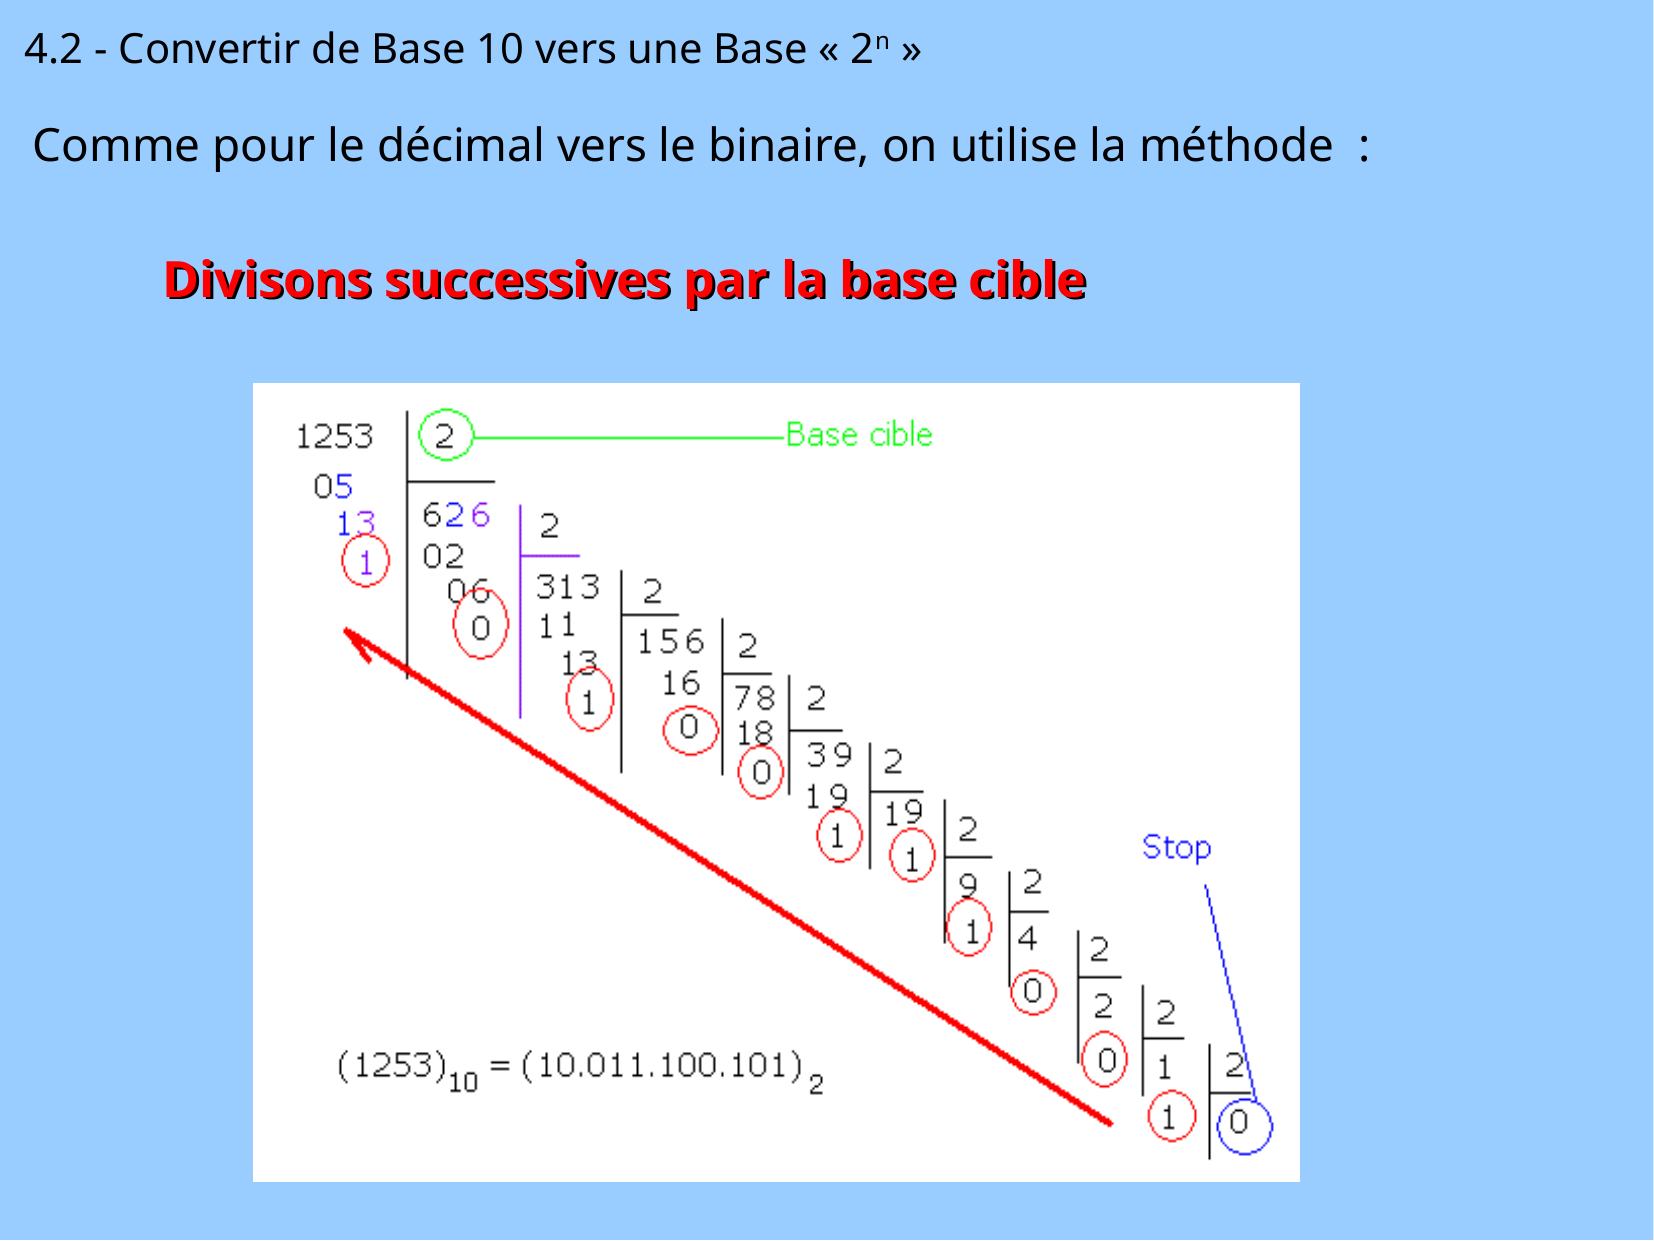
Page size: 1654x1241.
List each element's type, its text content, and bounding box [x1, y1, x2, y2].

text_box 4.2 - Convertir de Base 10 vers une Base « 2n » [9, 10, 1241, 77]
picture [253, 383, 1300, 1182]
text_box Comme pour le décimal vers le binaire, on utilise la méthode : [17, 104, 1388, 225]
text_box Divisons successives par la base cible [147, 236, 1152, 312]
